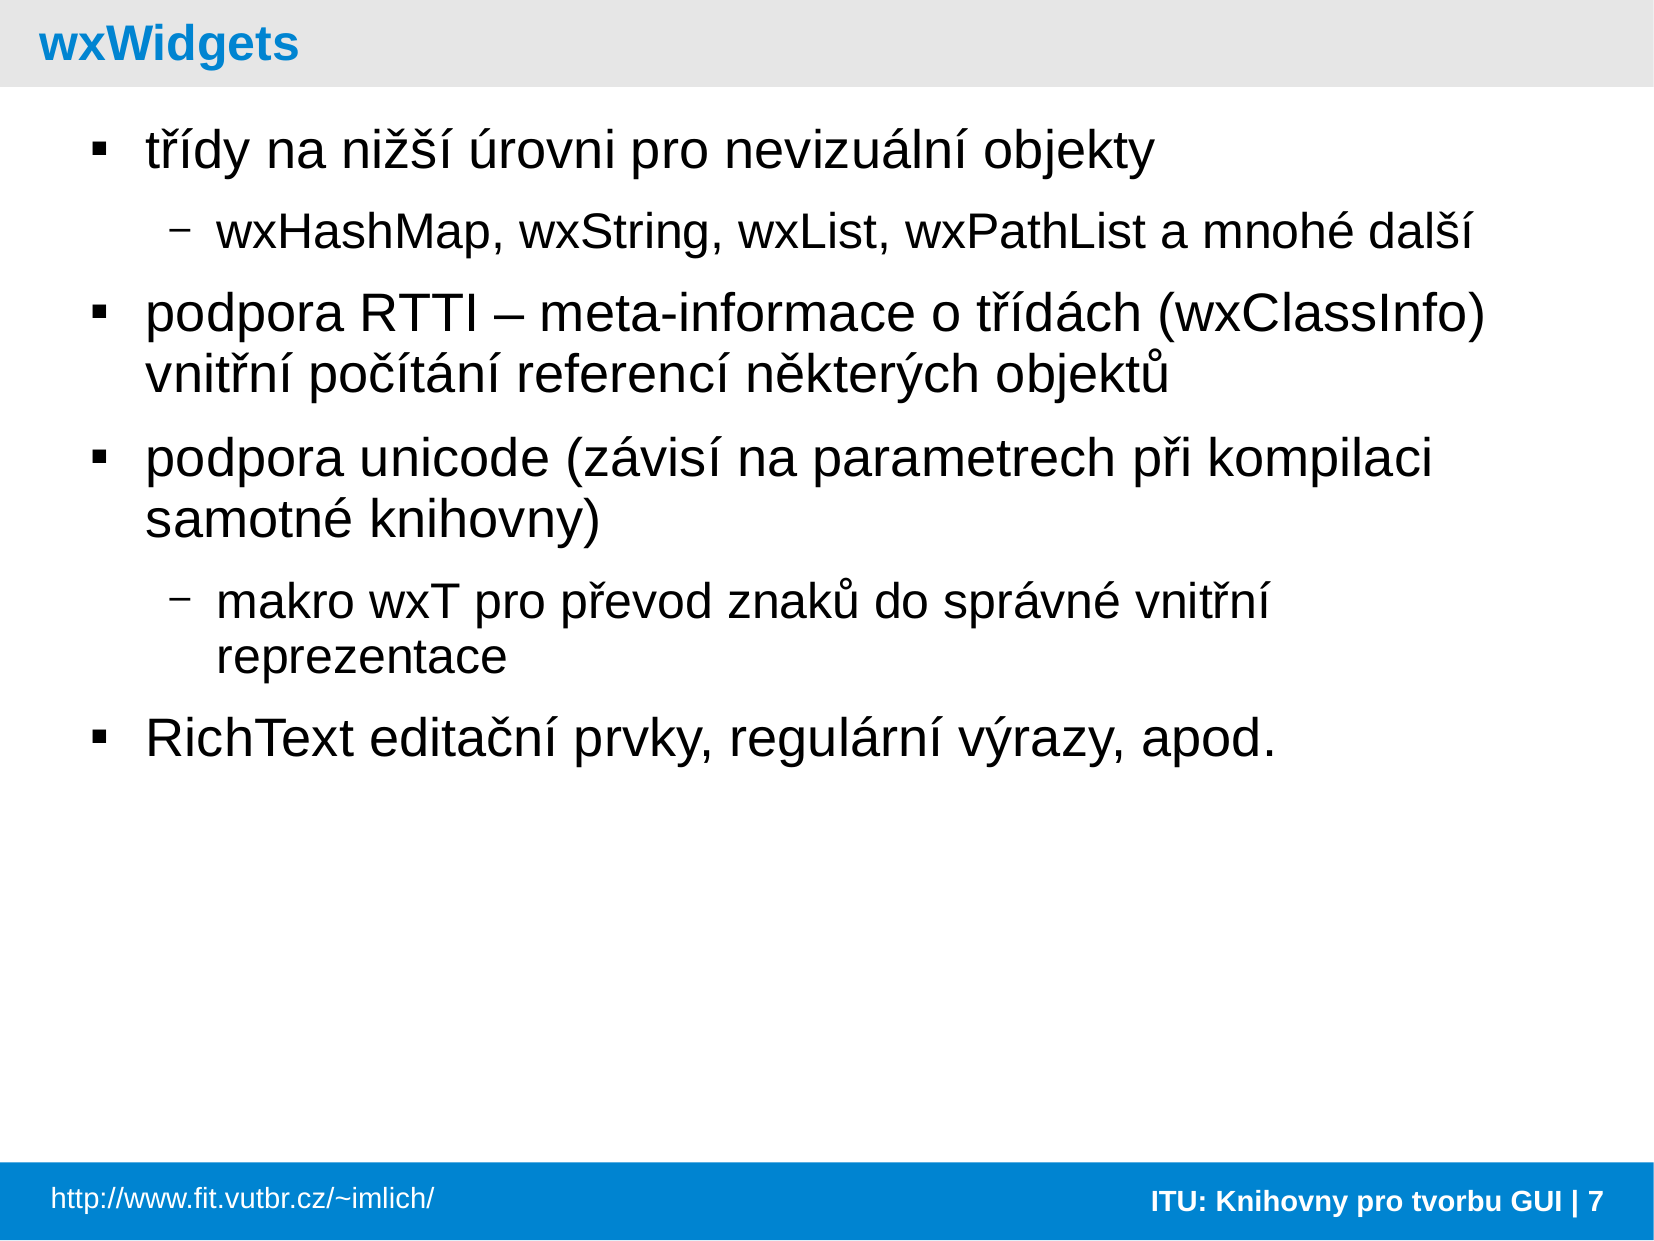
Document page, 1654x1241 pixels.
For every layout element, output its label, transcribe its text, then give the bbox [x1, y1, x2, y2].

list třídy na nižší úrovni pro nevizuální objekty wxHashMap, wxString, wxList, wxPathList a mnohé další podpora RTTI – meta-informace o třídách (wxClassInfo) vnitřní počítání referencí některých objektů podpora unicode (závisí na parametrech při kompilaci samotné knihovny) makro wxT pro převod znaků do správné vnitřní reprezentace RichText editační prvky, regulární výrazy, apod. [75, 119, 1564, 1126]
title wxWidgets [39, 5, 1615, 81]
